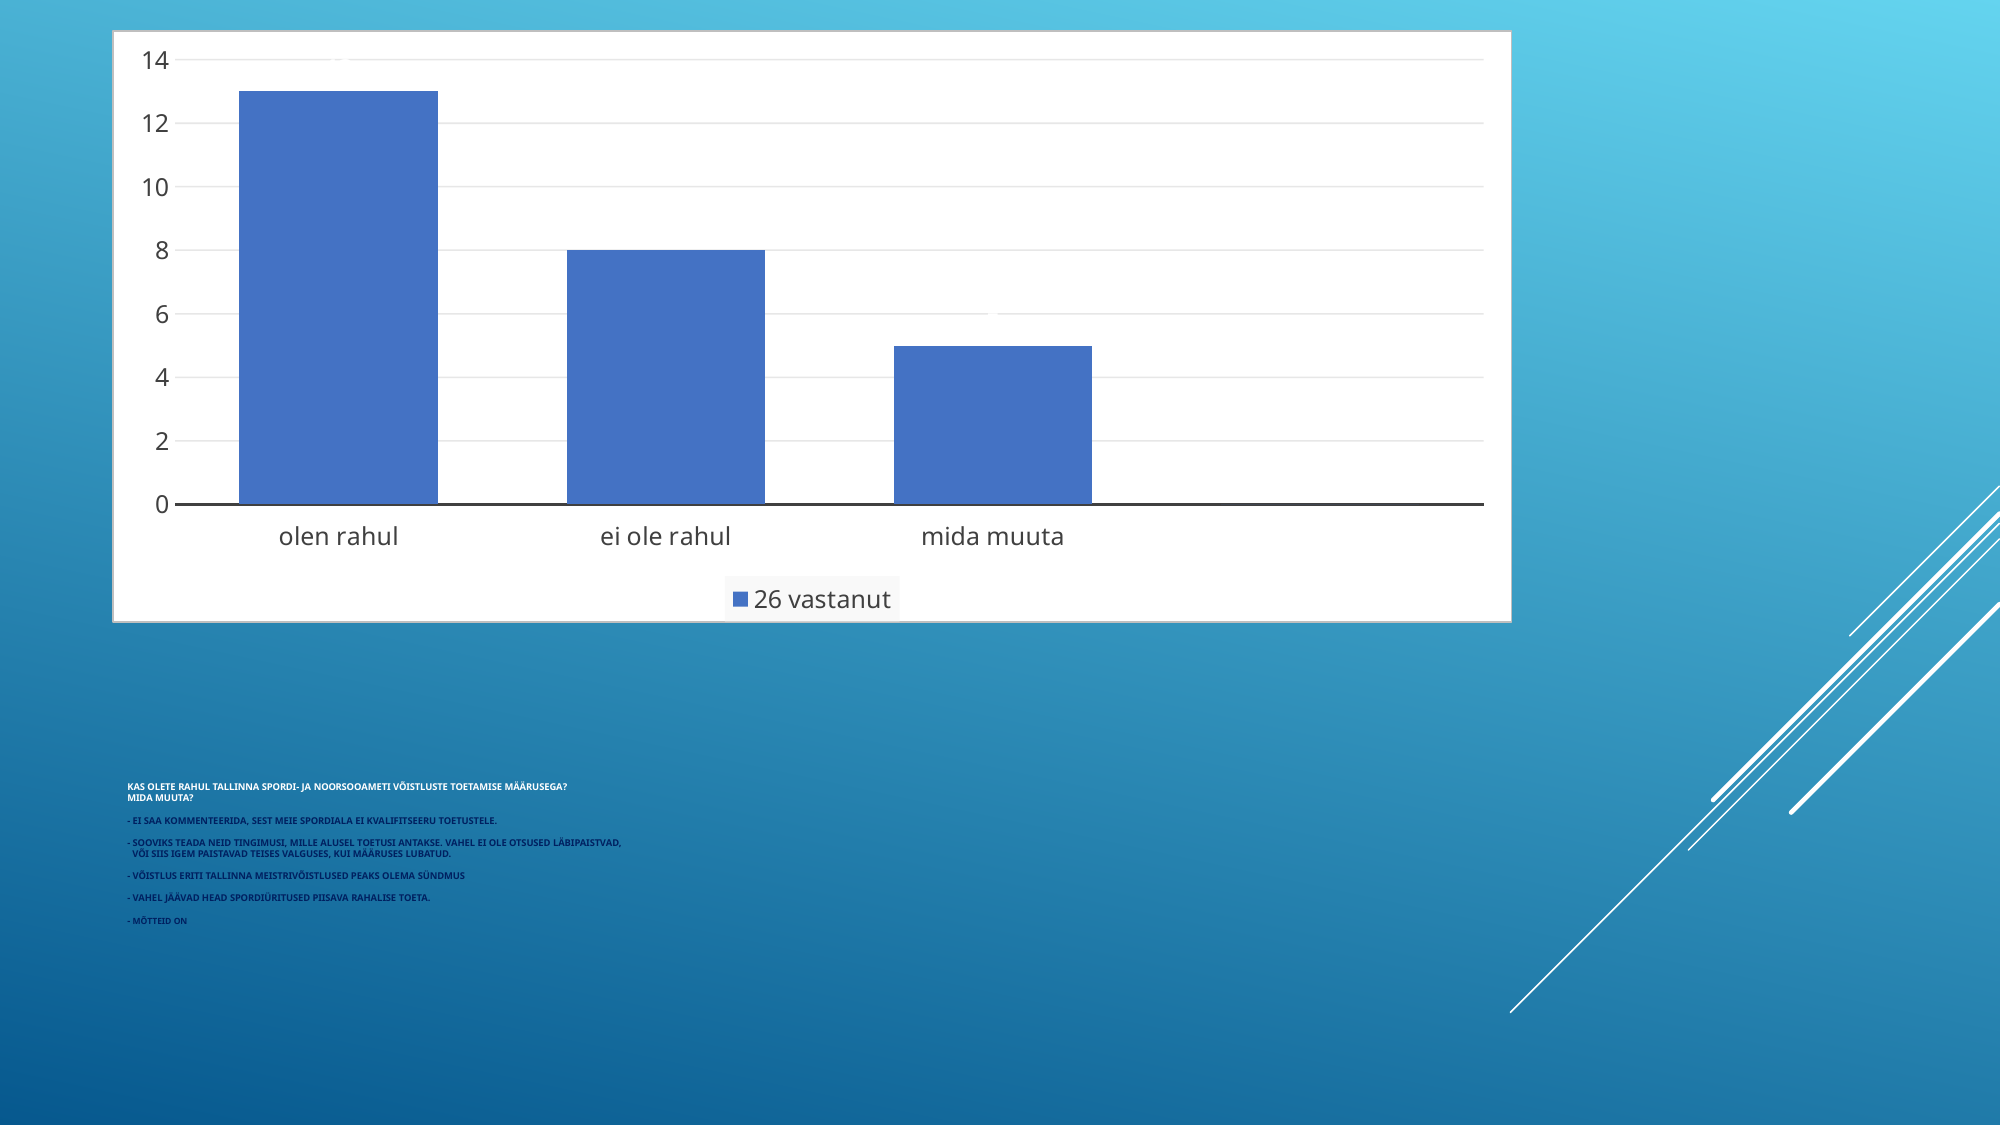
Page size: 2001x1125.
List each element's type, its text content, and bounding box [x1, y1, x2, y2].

title Kas olete rahul Tallinna Spordi- ja Noorsooameti võistluste toetamise määrusega? MIDA MUUTA? - Ei saa kommenteerida, sest meie spordiala ei kvalifitseeru toetustele. - sooviks teada neid tingimusi, mille alusel toetusi antakse. Vahel ei ole otsused läbipaistvad, või siis igem paistavad teises valguses, kui määruses lubatud. - võistlus eriti Tallinna meistrivõistlused peaks olema SÜNDMUS - Vahel jäävad head spordiüritused piisava rahalise toeta. - Mõtteid on [112, 623, 1513, 1125]
chart [112, 29, 1513, 623]
